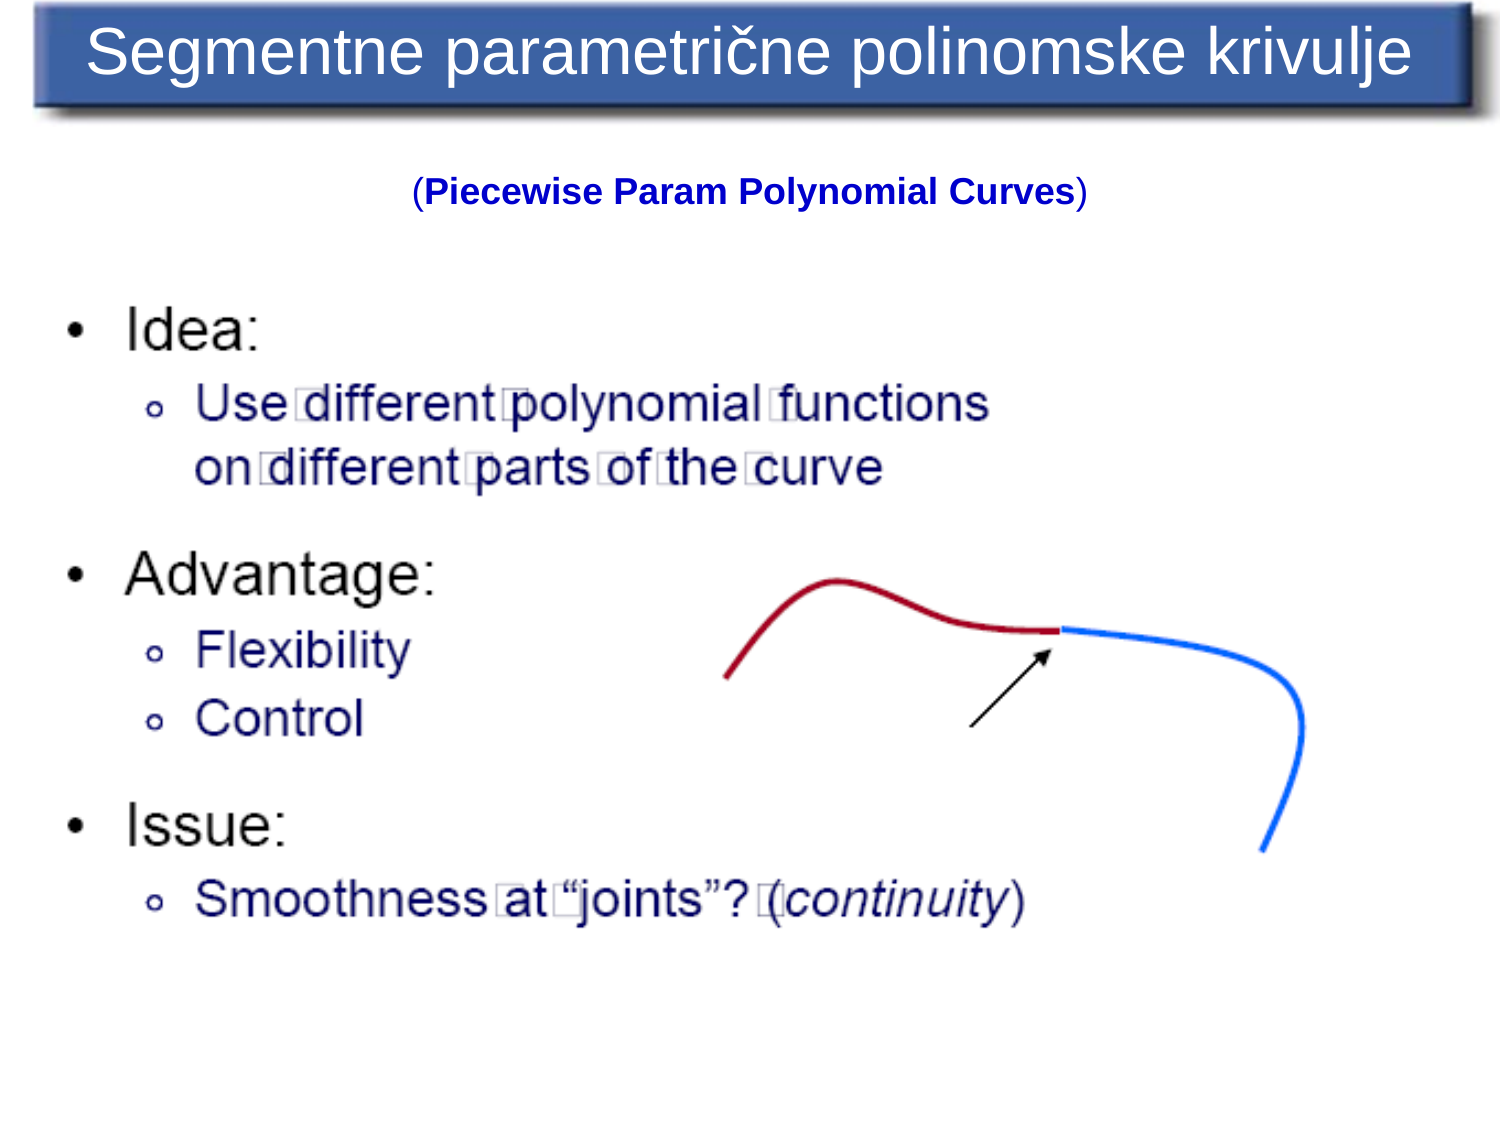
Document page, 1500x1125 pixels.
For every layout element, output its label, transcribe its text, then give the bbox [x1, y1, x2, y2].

text_box Segmentne parametrične polinomske krivulje (Piecewise Param Polynomial Curves) [0, 0, 1500, 221]
picture [53, 285, 1424, 1067]
